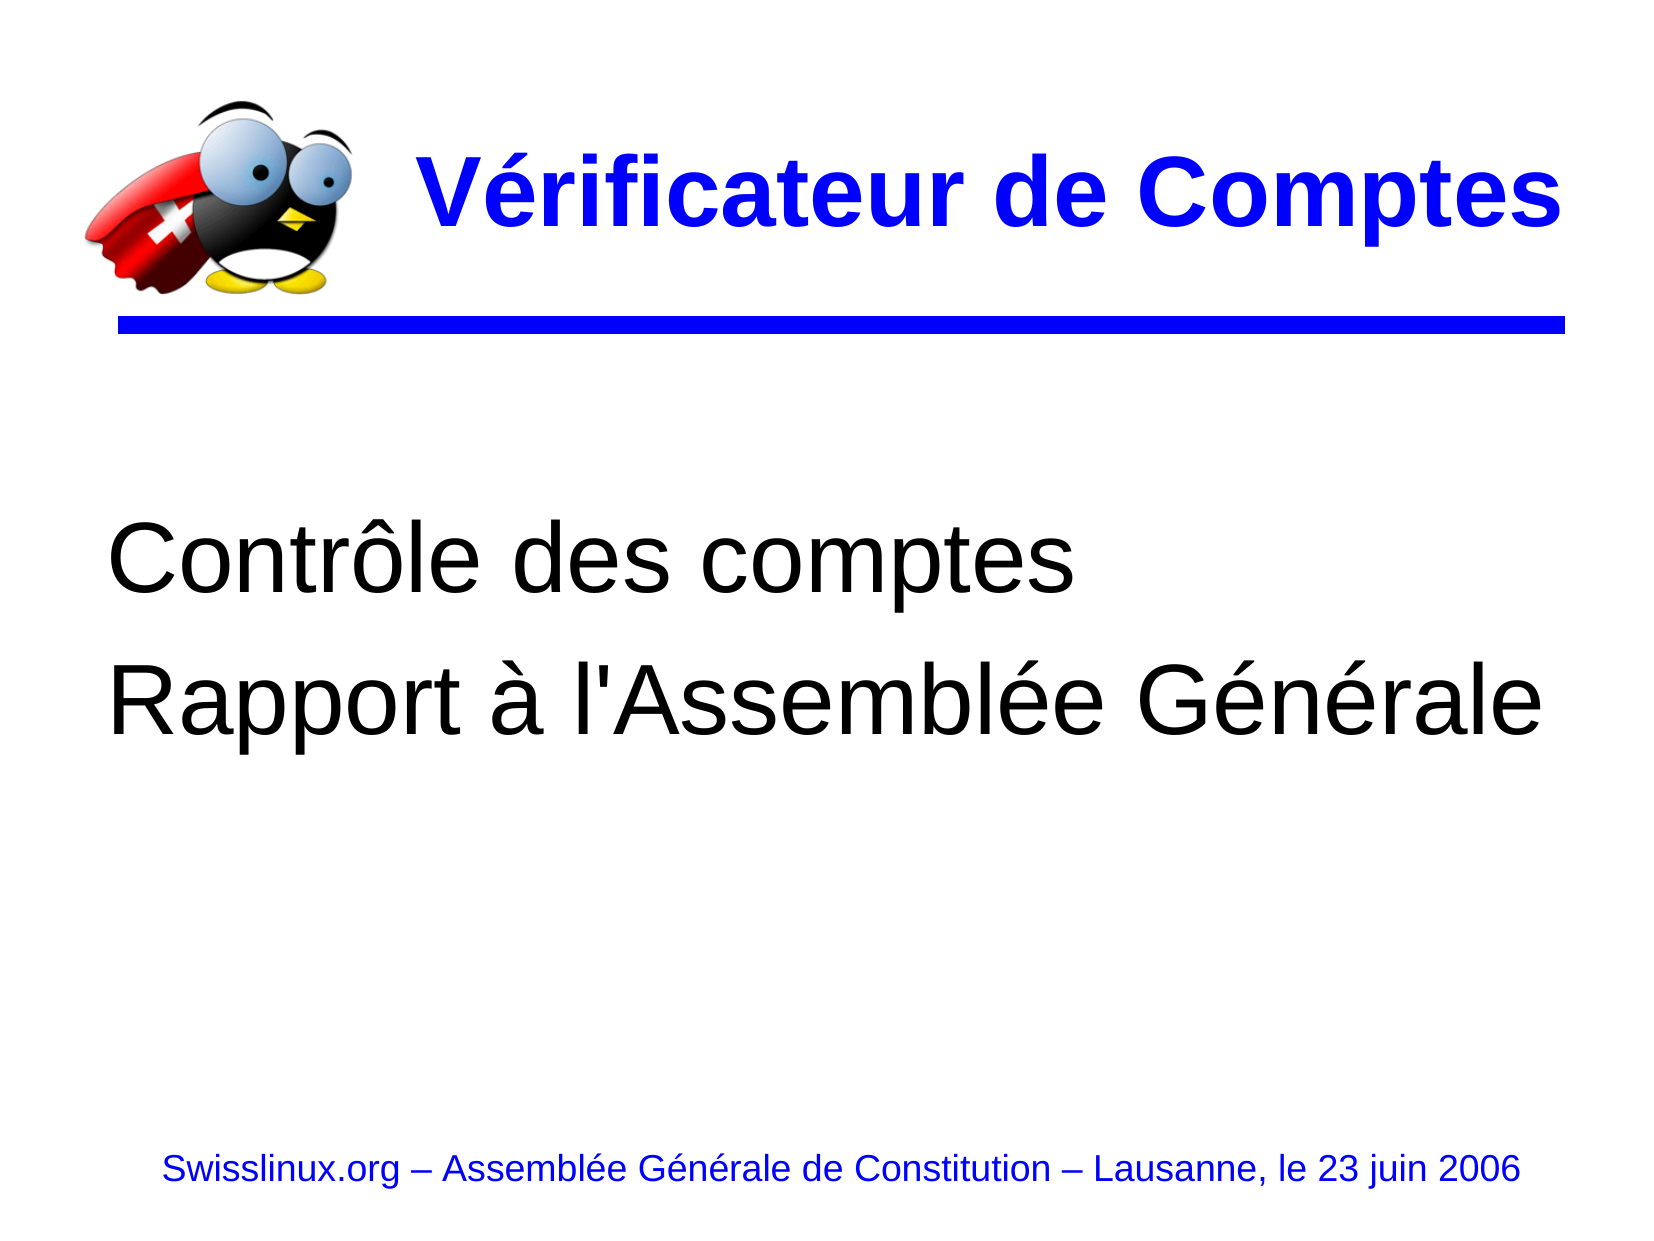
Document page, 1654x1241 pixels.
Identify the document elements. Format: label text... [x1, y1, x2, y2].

picture [81, 99, 355, 296]
text_box Swisslinux.org – Assemblée Générale de Constitution – Lausanne, le 23 juin 2006 [118, 1131, 1565, 1211]
list Contrôle des comptes [88, 501, 1577, 627]
list Rapport à l'Assemblée Générale [88, 643, 1625, 768]
title Vérificateur de Comptes [324, 88, 1565, 296]
